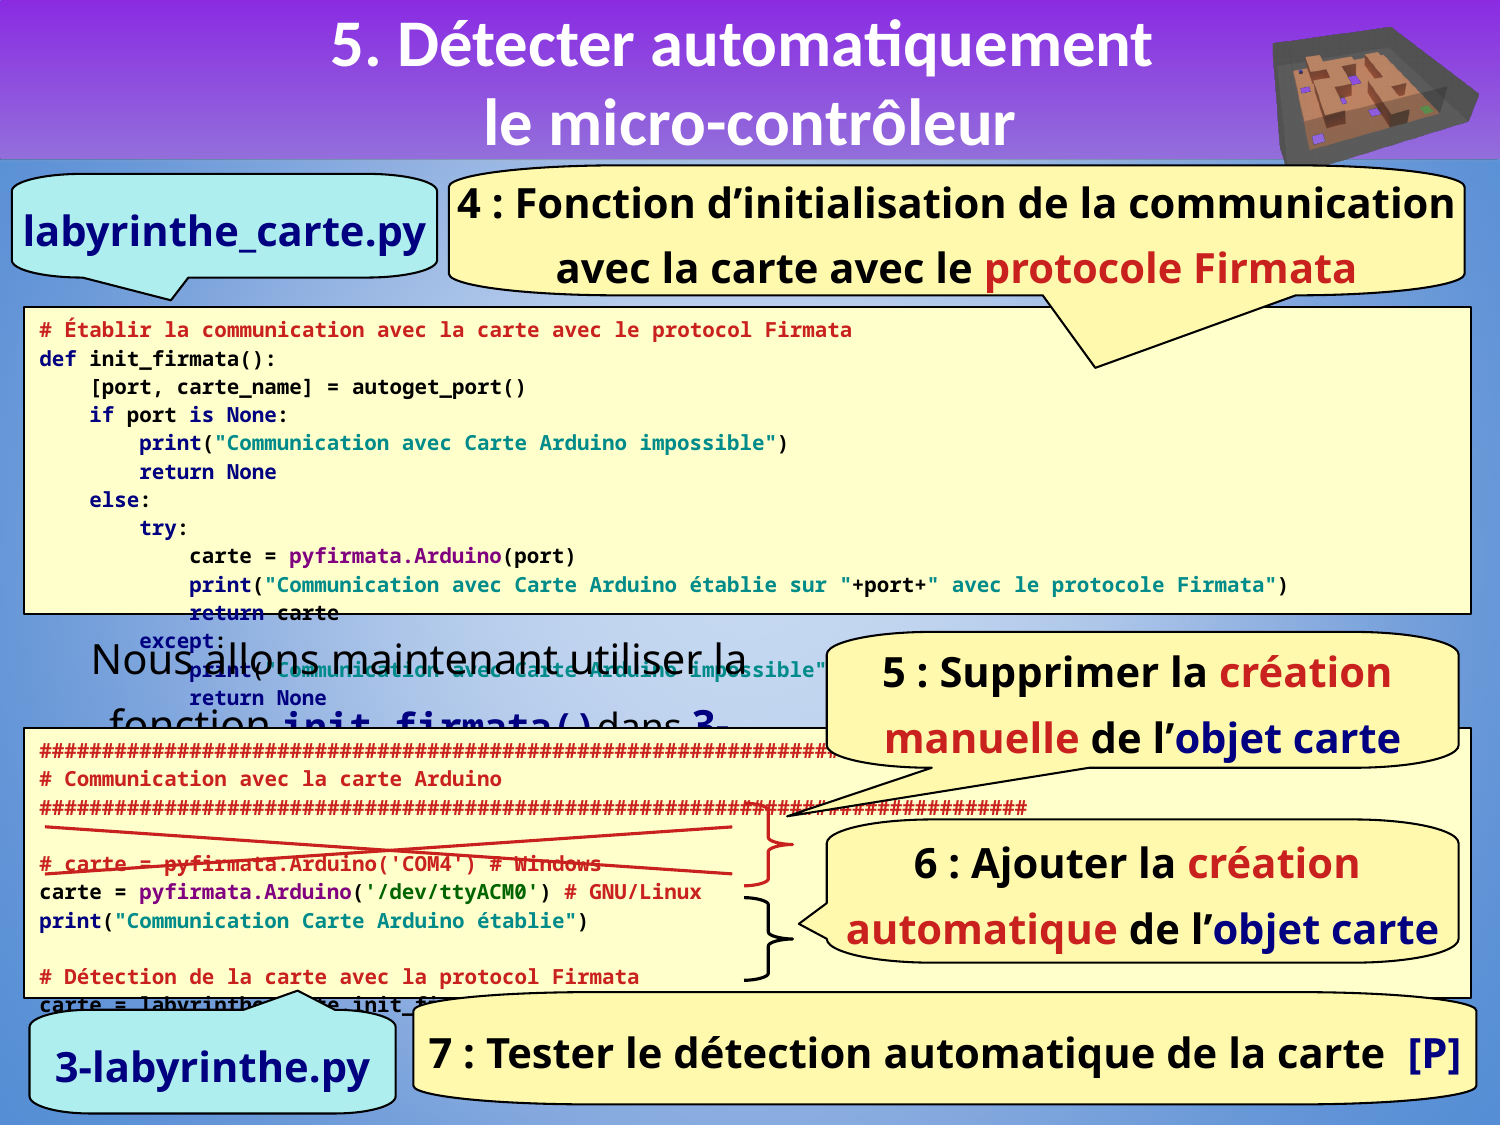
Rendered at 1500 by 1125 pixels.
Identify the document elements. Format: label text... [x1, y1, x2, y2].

text_box 5 : Supprimer la création manuelle de l’objet carte [787, 631, 1459, 817]
text_box 5. Détecter automatiquement le micro-contrôleur [0, 0, 1500, 159]
text_box ############################################################################### # Communication avec la carte Arduino ############################################################################### # carte = pyfirmata.Arduino('COM4') # Windows carte = pyfirmata.Arduino('/dev/ttyACM0') # GNU/Linux print("Communication Carte Arduino établie") # Détection de la carte avec la protocol Firmata carte = labyrinthe_carte.init_firmata() if carte is None: bge.logic.endGame() [23, 727, 1471, 998]
text_box 7 : Tester le détection automatique de la carte [P] [413, 992, 1477, 1105]
text_box # Établir la communication avec la carte avec le protocol Firmata def init_firmata(): [port, carte_name] = autoget_port() if port is None: print("Communication avec Carte Arduino impossible") return None else: try: carte = pyfirmata.Arduino(port) print("Communication avec Carte Arduino établie sur "+port+" avec le protocole Firmata") return carte except: print("Communication avec Carte Arduino impossible") return None [23, 307, 1471, 615]
text_box 4 : Fonction d’initialisation de la communication avec la carte avec le protocole Firmata [448, 165, 1465, 368]
text_box 6 : Ajouter la création automatique de l’objet carte [798, 819, 1459, 963]
text_box Nous allons maintenant utiliser la fonction init_firmata()dans 3-labyrinthe.py. [23, 614, 815, 726]
picture [0, 27, 1500, 1125]
text_box 3-labyrinthe.py [29, 990, 396, 1114]
text_box labyrinthe_carte.py [11, 173, 438, 301]
